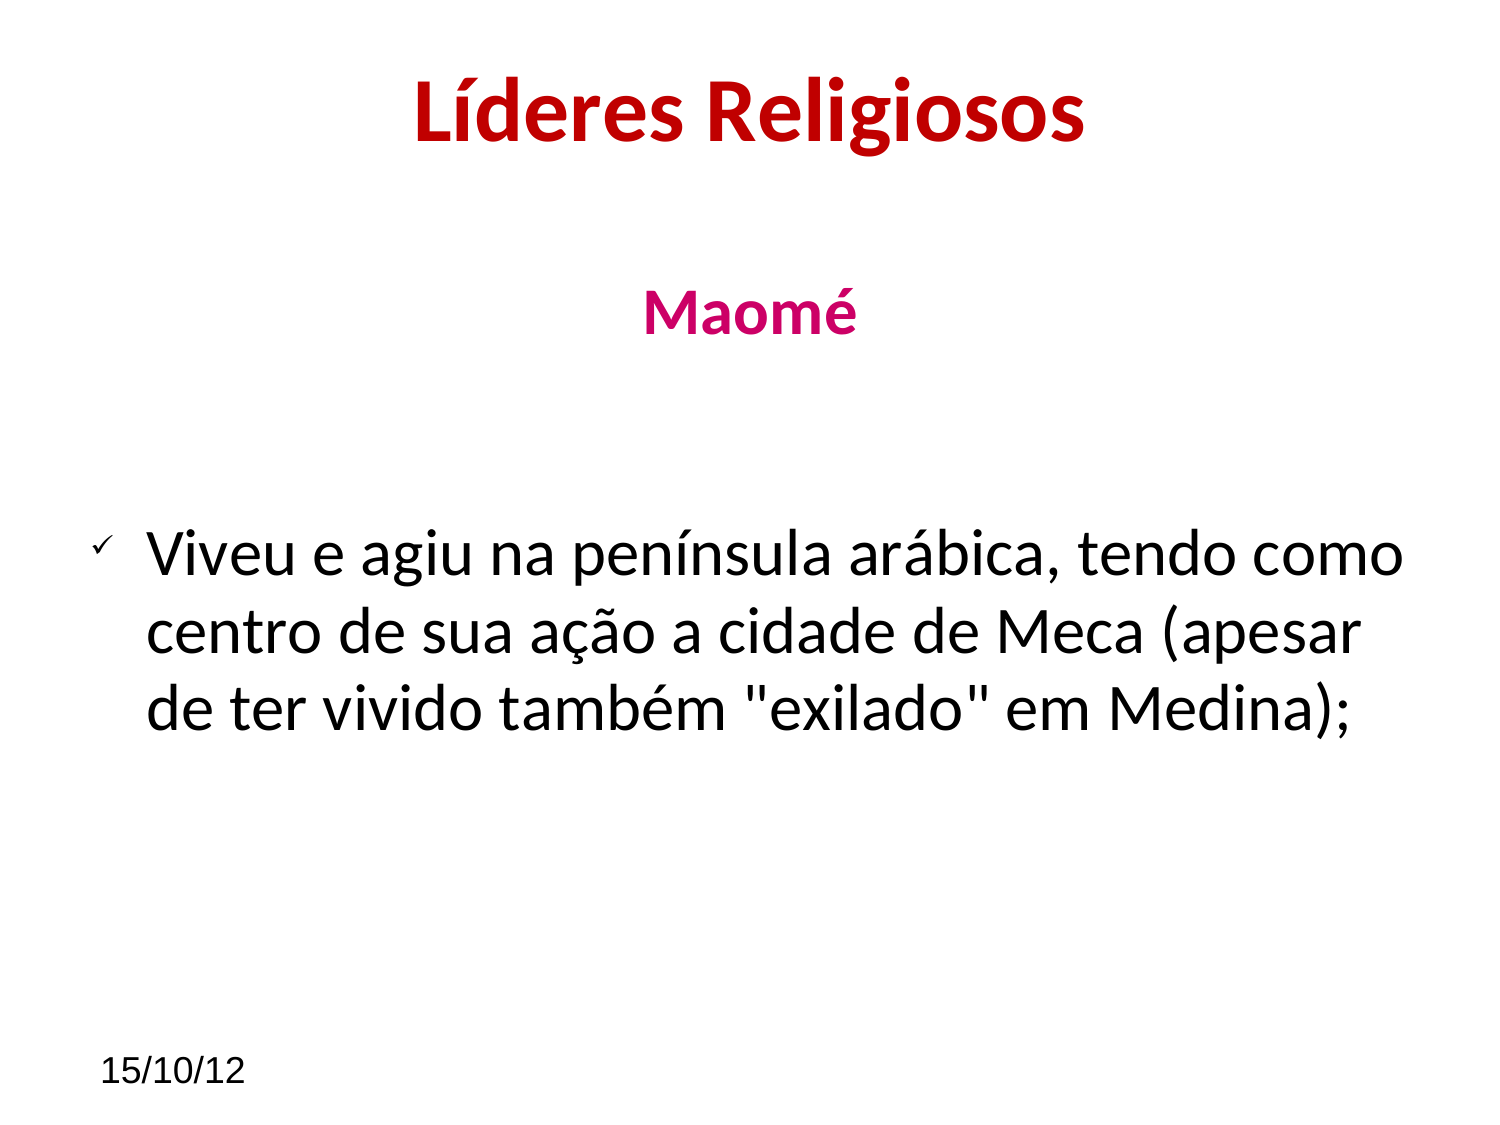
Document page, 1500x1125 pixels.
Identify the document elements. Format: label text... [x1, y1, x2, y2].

title Líderes Religiosos [75, 45, 1426, 233]
text_box Maomé Viveu e agiu na península arábica, tendo como centro de sua ação a cidade de Meca (apesar de ter vivido também "exilado" em Medina); [75, 262, 1426, 1005]
